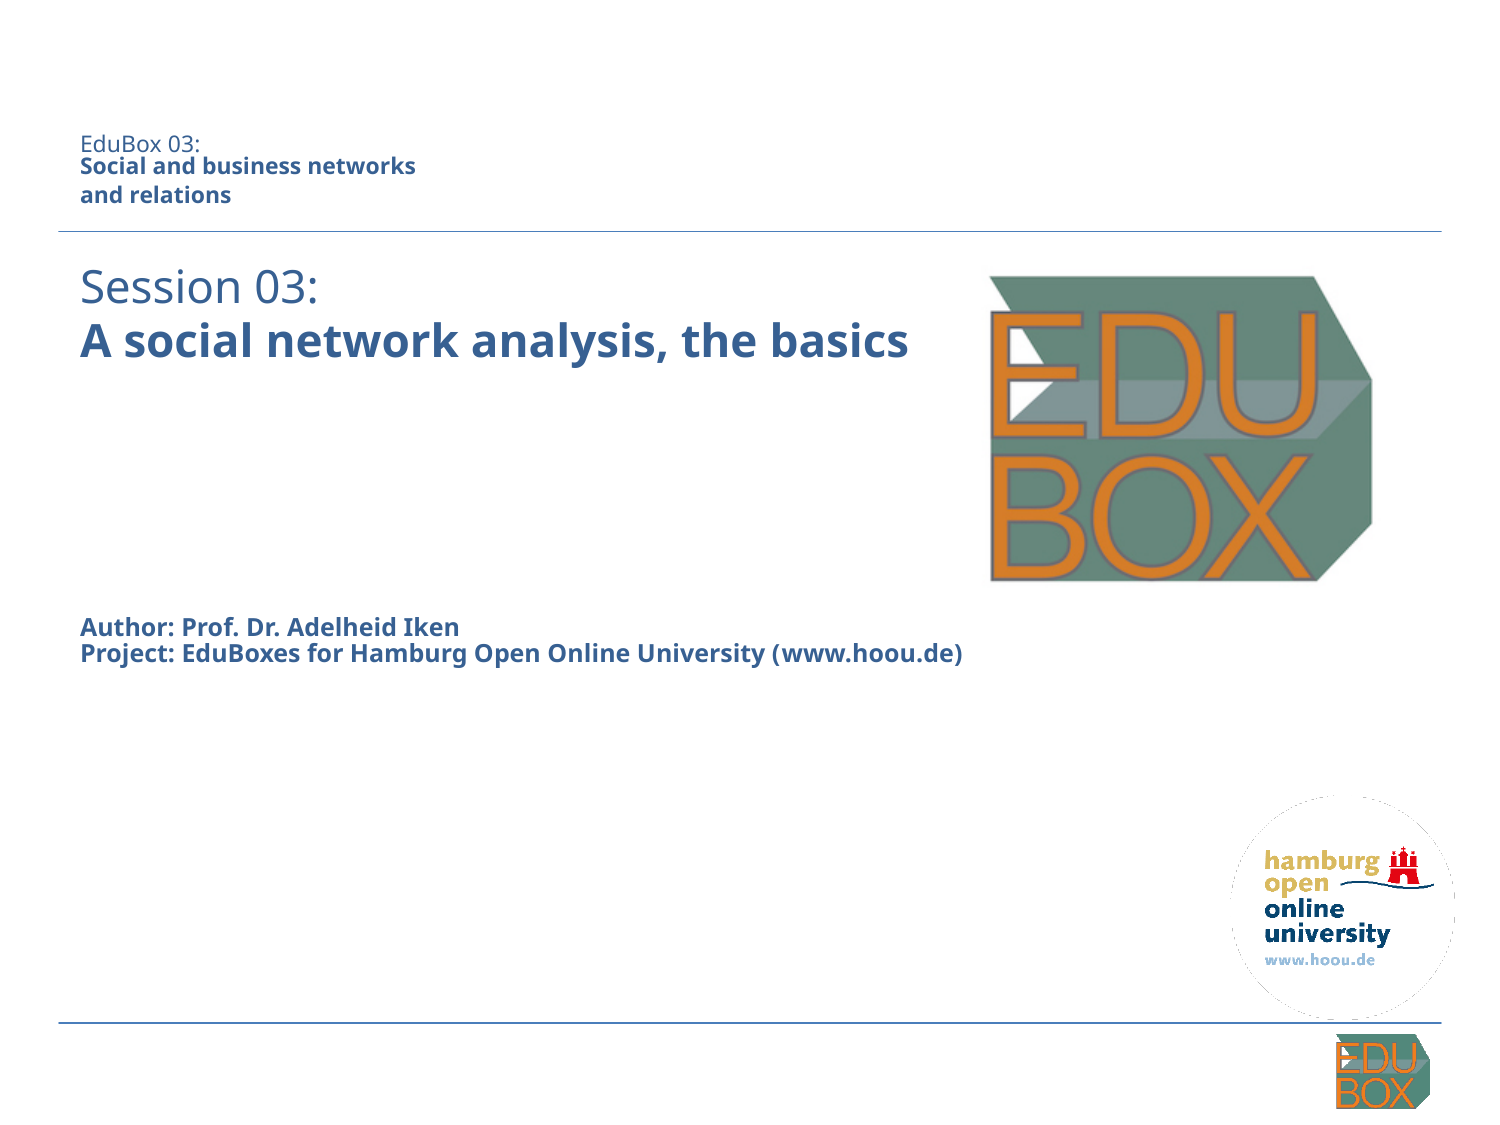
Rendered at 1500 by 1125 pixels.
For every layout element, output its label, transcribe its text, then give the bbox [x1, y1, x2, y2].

list EduBox 03: Social and business networks and relations Session 03: A social network analysis, the basics Author: Prof. Dr. Adelheid Iken Project: EduBoxes for Hamburg Open Online University (www.hoou.de) [53, 254, 1404, 1005]
picture [1230, 795, 1455, 1020]
picture [1328, 1028, 1437, 1114]
picture [958, 254, 1404, 605]
